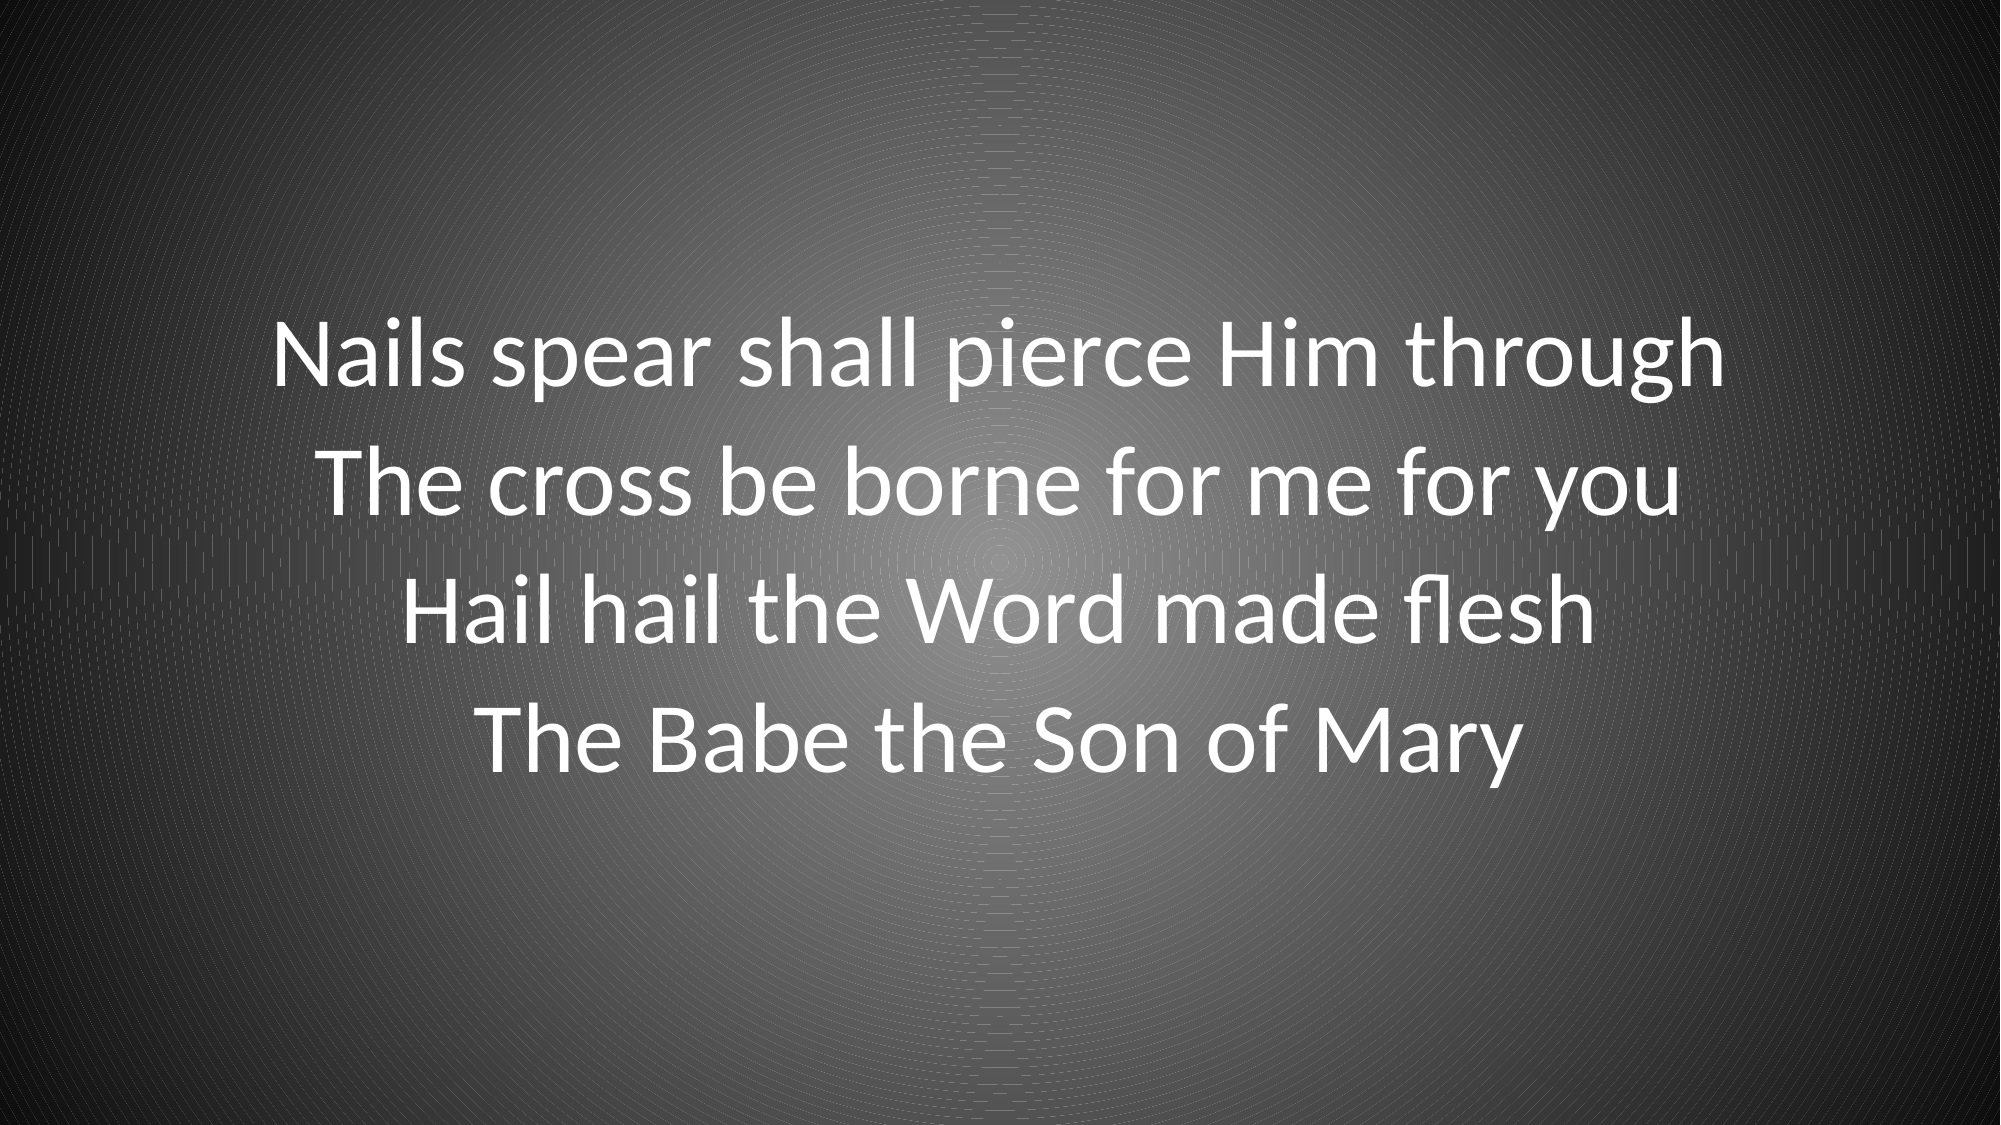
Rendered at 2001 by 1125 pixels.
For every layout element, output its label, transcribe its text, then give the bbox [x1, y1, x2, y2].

text_box Nails spear shall pierce Him through The cross be borne for me for you Hail hail the Word made flesh The Babe the Son of Mary [0, 299, 2000, 1125]
